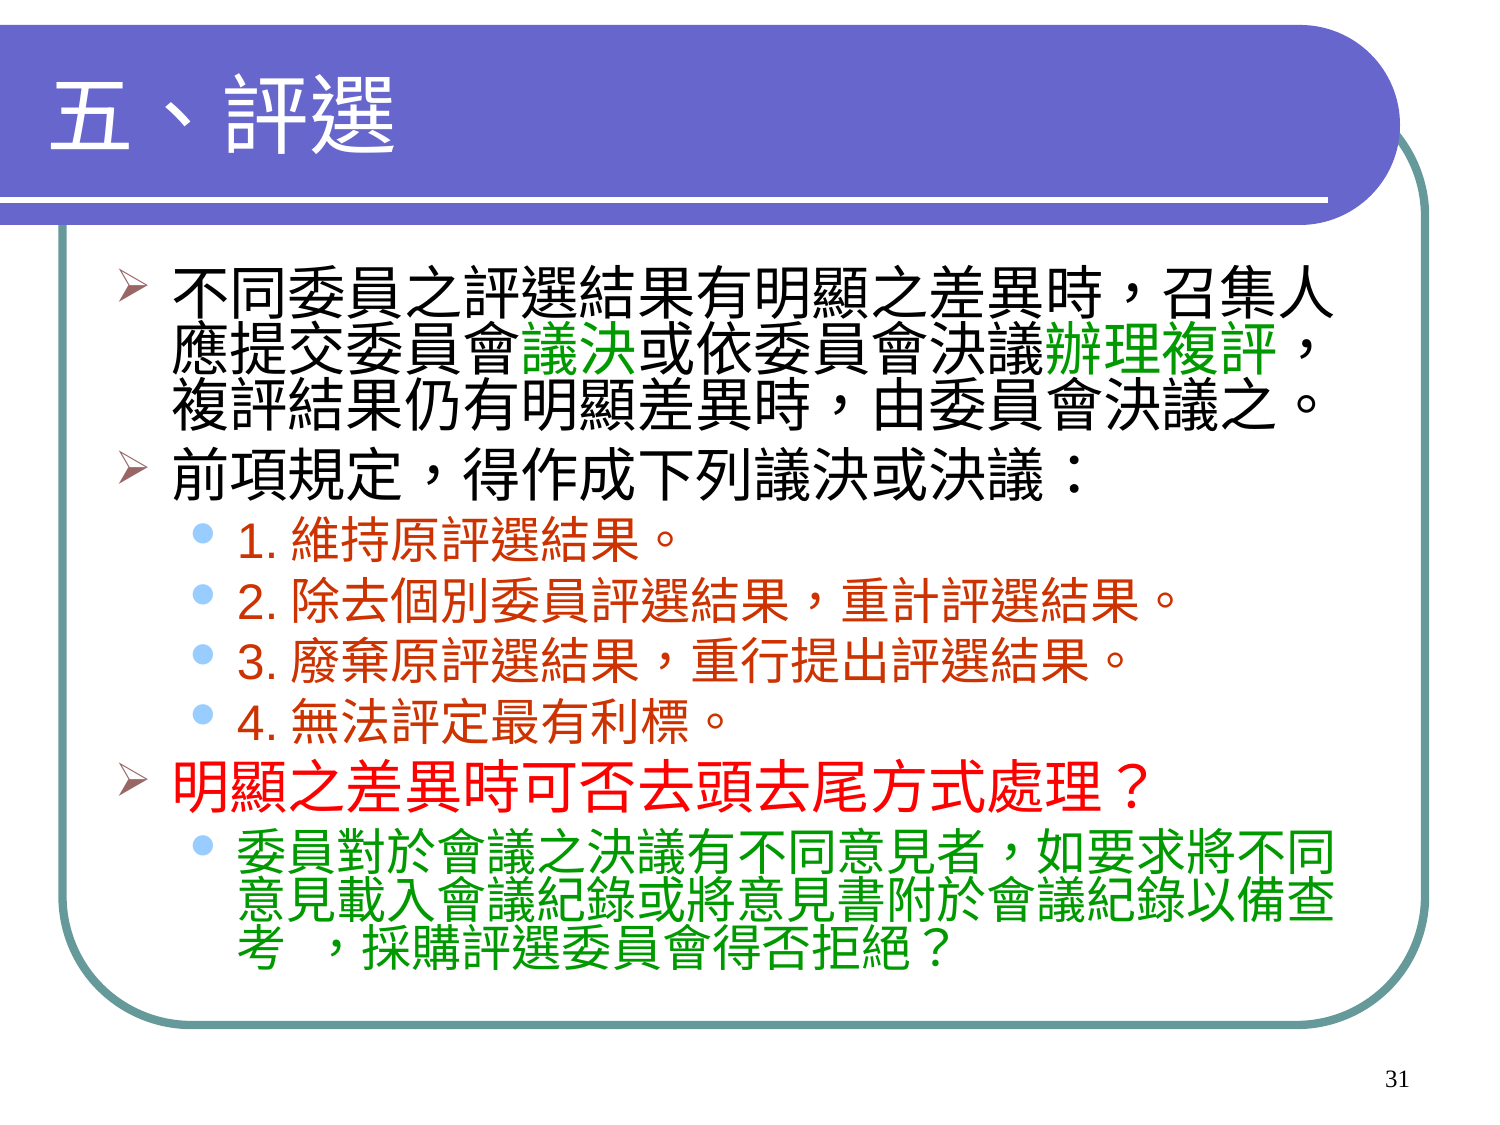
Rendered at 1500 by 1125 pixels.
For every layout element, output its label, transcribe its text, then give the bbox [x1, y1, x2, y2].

text_box <編號> [1074, 1025, 1426, 1101]
list 不同委員之評選結果有明顯之差異時，召集人應提交委員會議決或依委員會決議辦理複評，複評結果仍有明顯差異時，由委員會決議之。 前項規定，得作成下列議決或決議： 1.維持原評選結果。 2.除去個別委員評選結果，重計評選結果。 3.廢棄原評選結果，重行提出評選結果。 4.無法評定最有利標。 明顯之差異時可否去頭去尾方式處理？ 委員對於會議之決議有不同意見者，如要求將不同意見載入會議紀錄或將意見書附於會議紀錄以備查考 ，採購評選委員會得否拒絕？ [99, 262, 1401, 988]
title 五、評選 [31, 37, 1347, 188]
